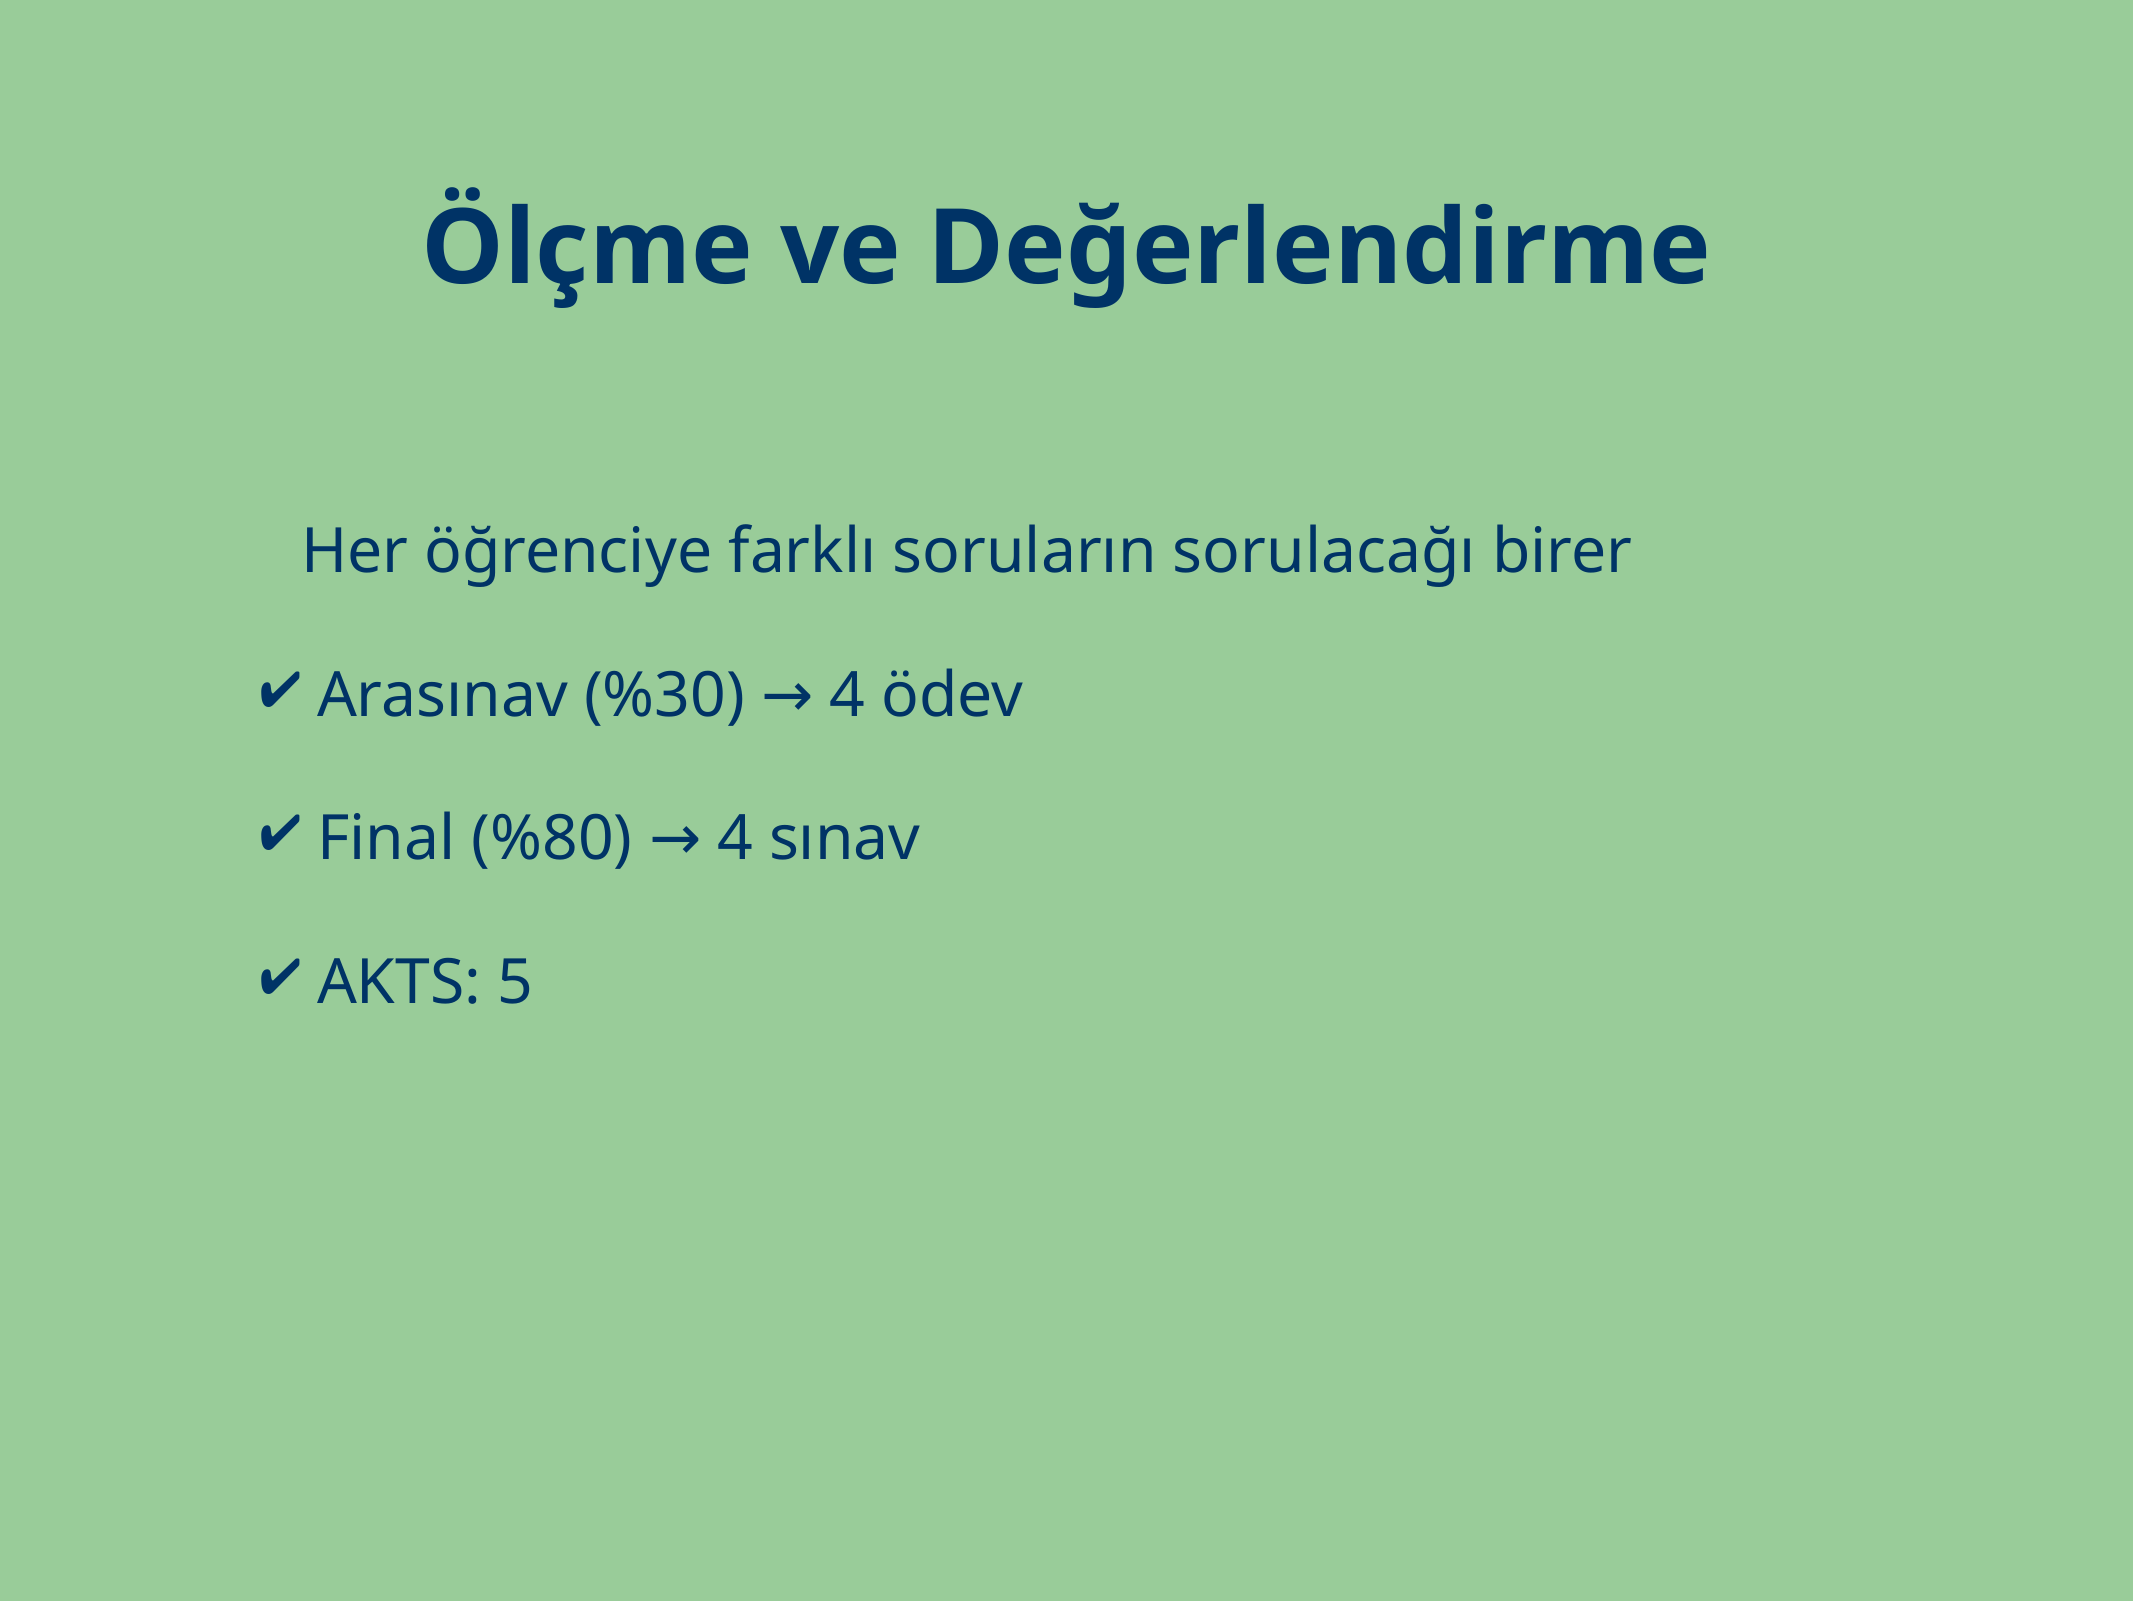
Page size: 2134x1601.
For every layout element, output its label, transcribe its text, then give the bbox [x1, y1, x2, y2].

title Ölçme ve Değerlendirme [208, 41, 1925, 412]
list Her öğrenciye farklı soruların sorulacağı birer Arasınav (%30) → 4 ödev Final (%80) → 4 sınav AKTS: 5 [208, 412, 1955, 1096]
